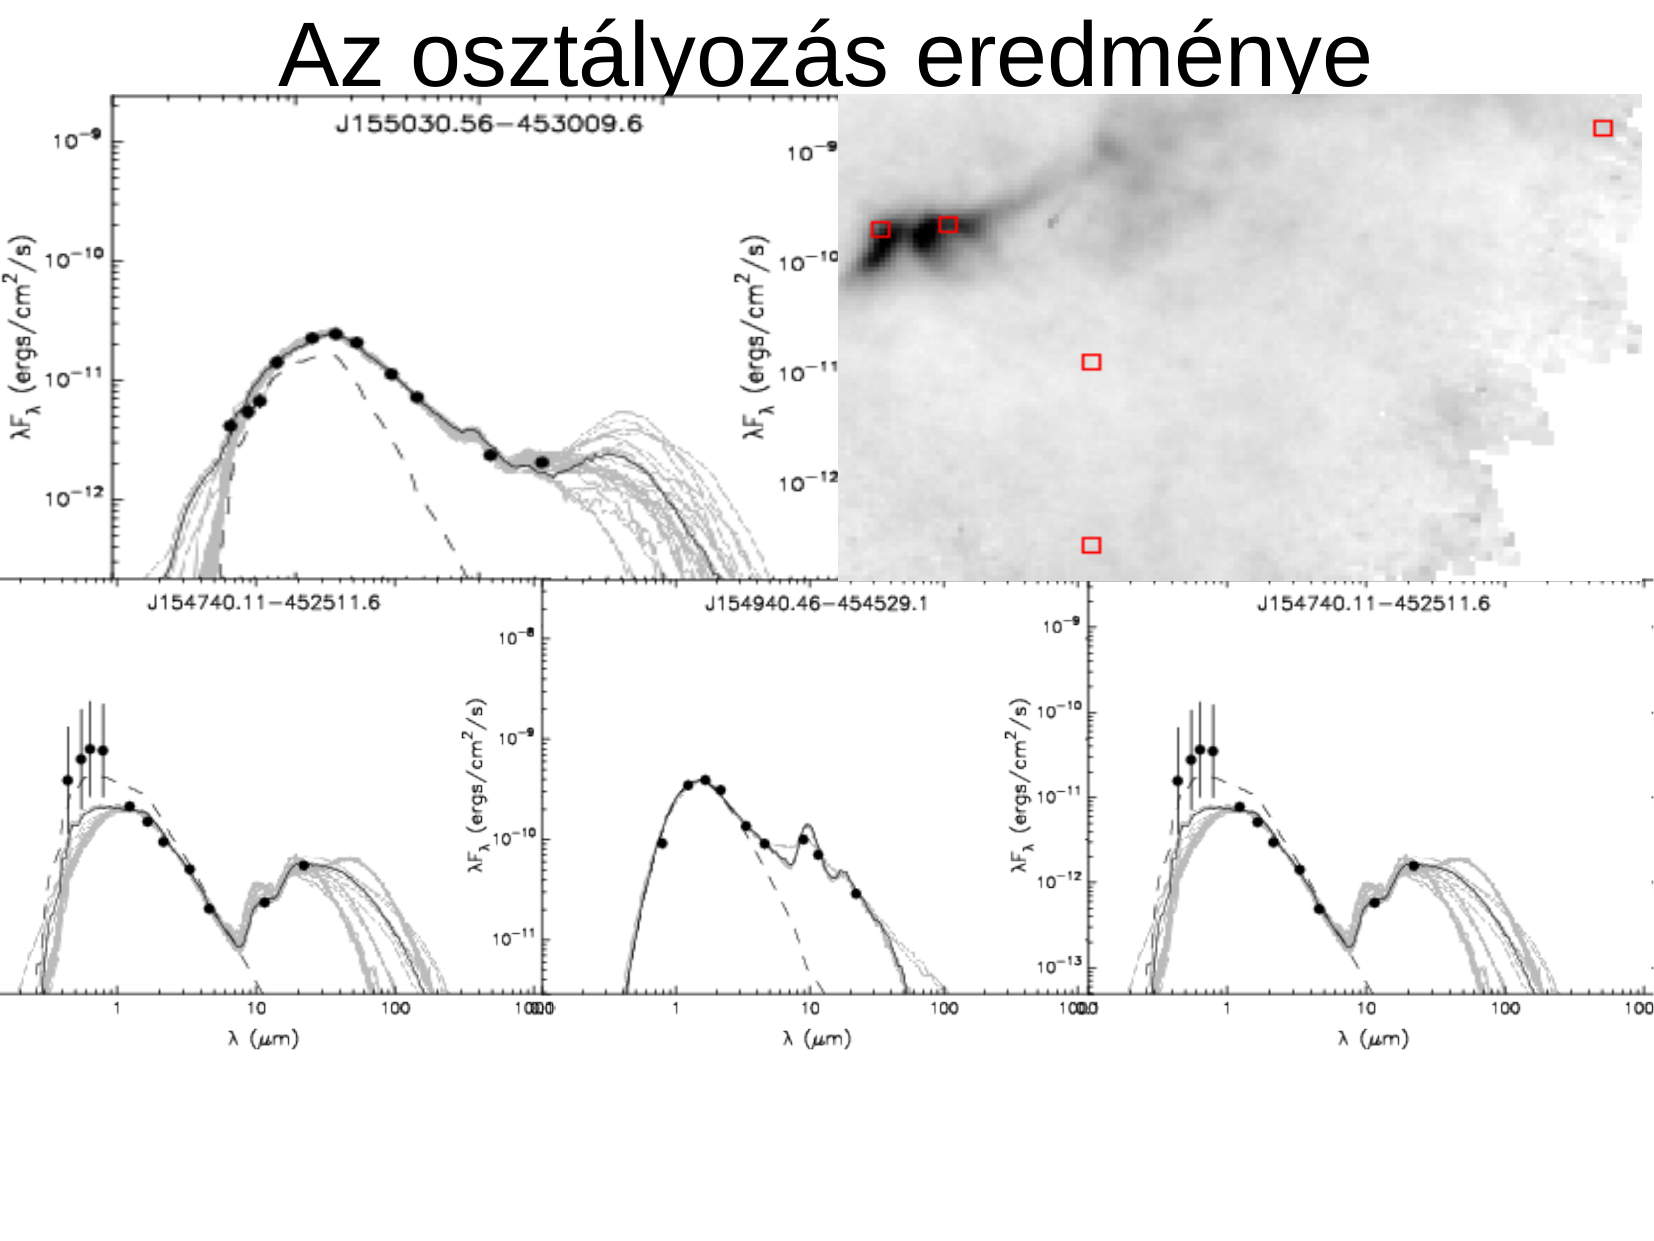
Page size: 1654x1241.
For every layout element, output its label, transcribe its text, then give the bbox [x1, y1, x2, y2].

picture [0, 94, 1654, 1052]
title Az osztályozás eredménye [82, 3, 1571, 94]
